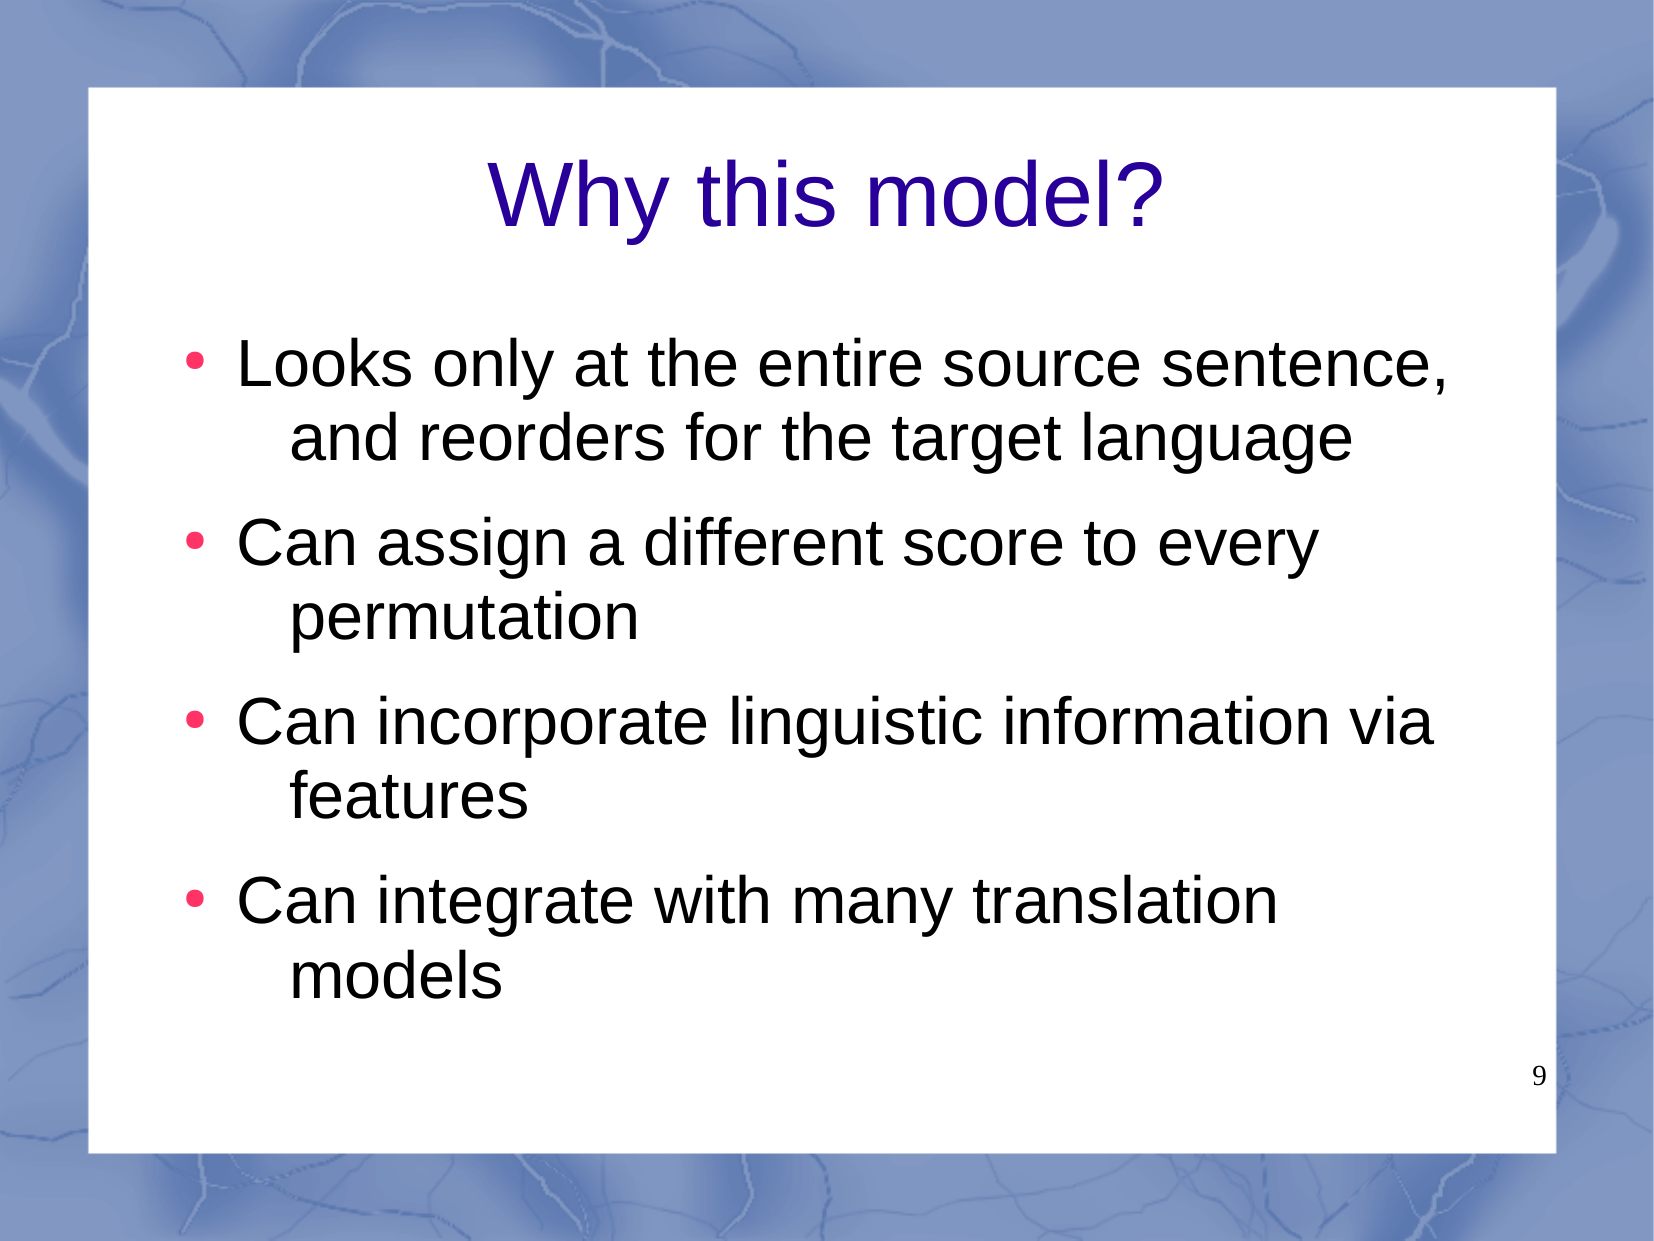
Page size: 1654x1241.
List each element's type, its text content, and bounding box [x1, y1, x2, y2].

title Why this model? [118, 98, 1536, 291]
picture [0, 0, 1654, 1241]
list Looks only at the entire source sentence, and reorders for the target language Can assign a different score to every permutation Can incorporate linguistic information via features Can integrate with many translation models [147, 325, 1506, 1013]
